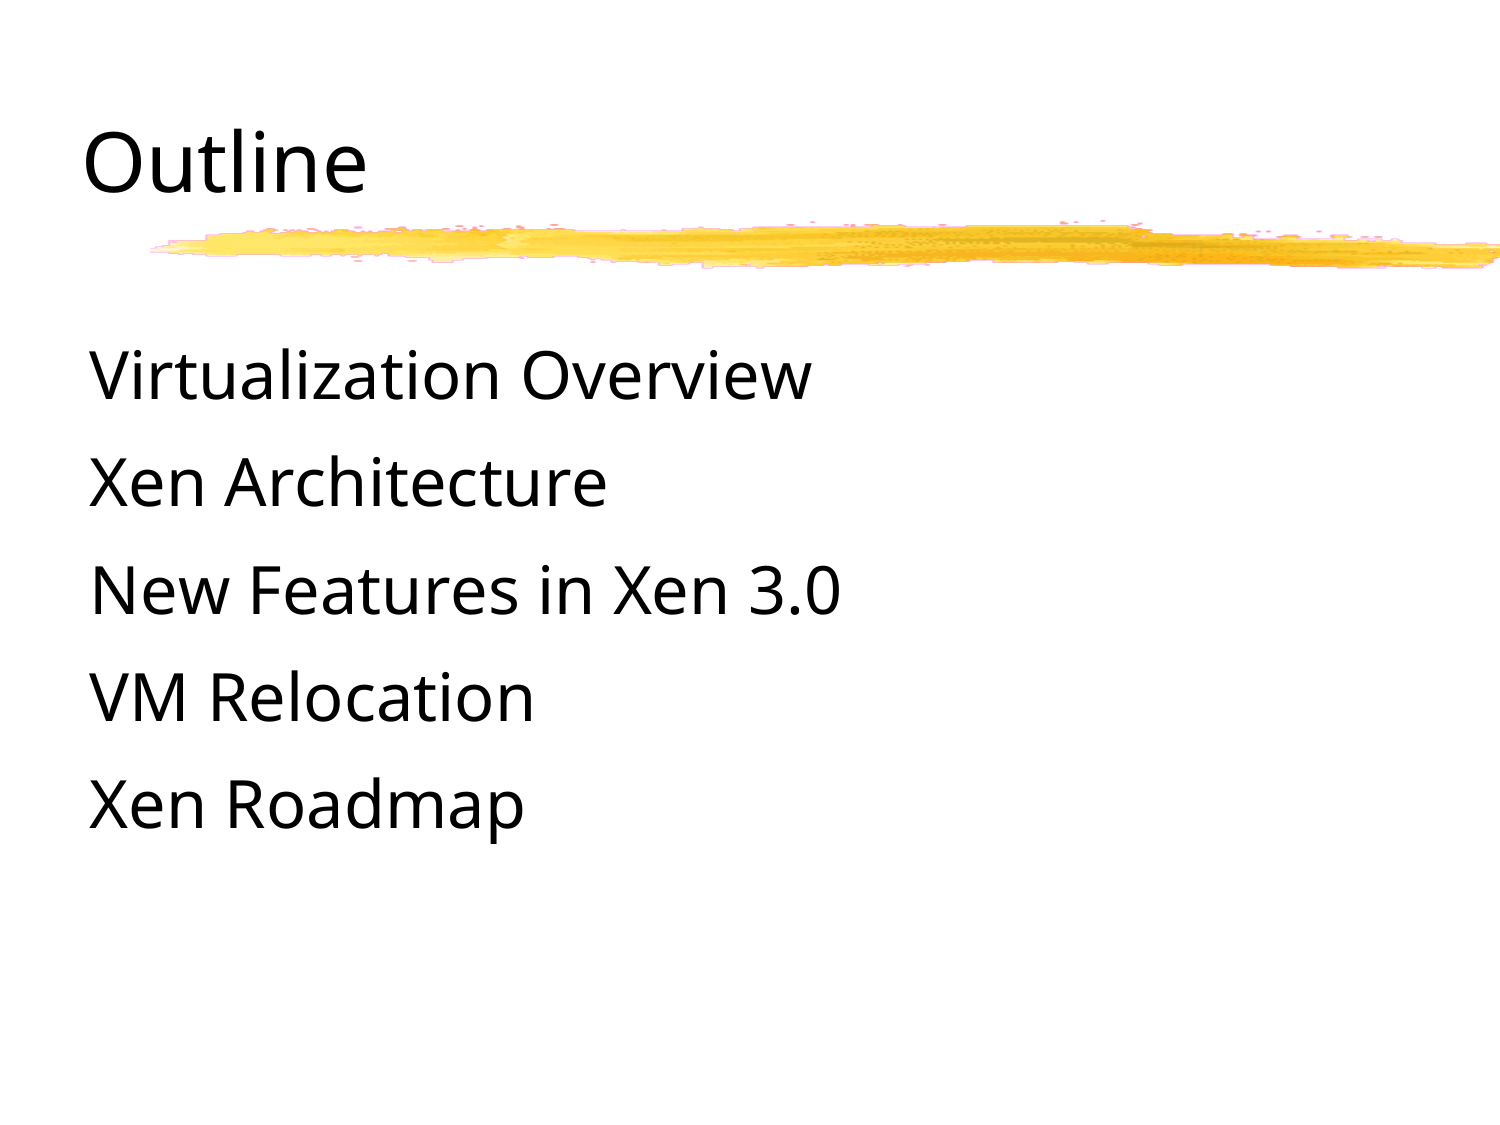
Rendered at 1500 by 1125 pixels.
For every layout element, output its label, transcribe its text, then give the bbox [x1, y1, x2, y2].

title Outline [66, 37, 1342, 225]
list Virtualization Overview Xen Architecture New Features in Xen 3.0 VM Relocation Xen Roadmap [74, 320, 1417, 1006]
picture [150, 215, 1500, 279]
